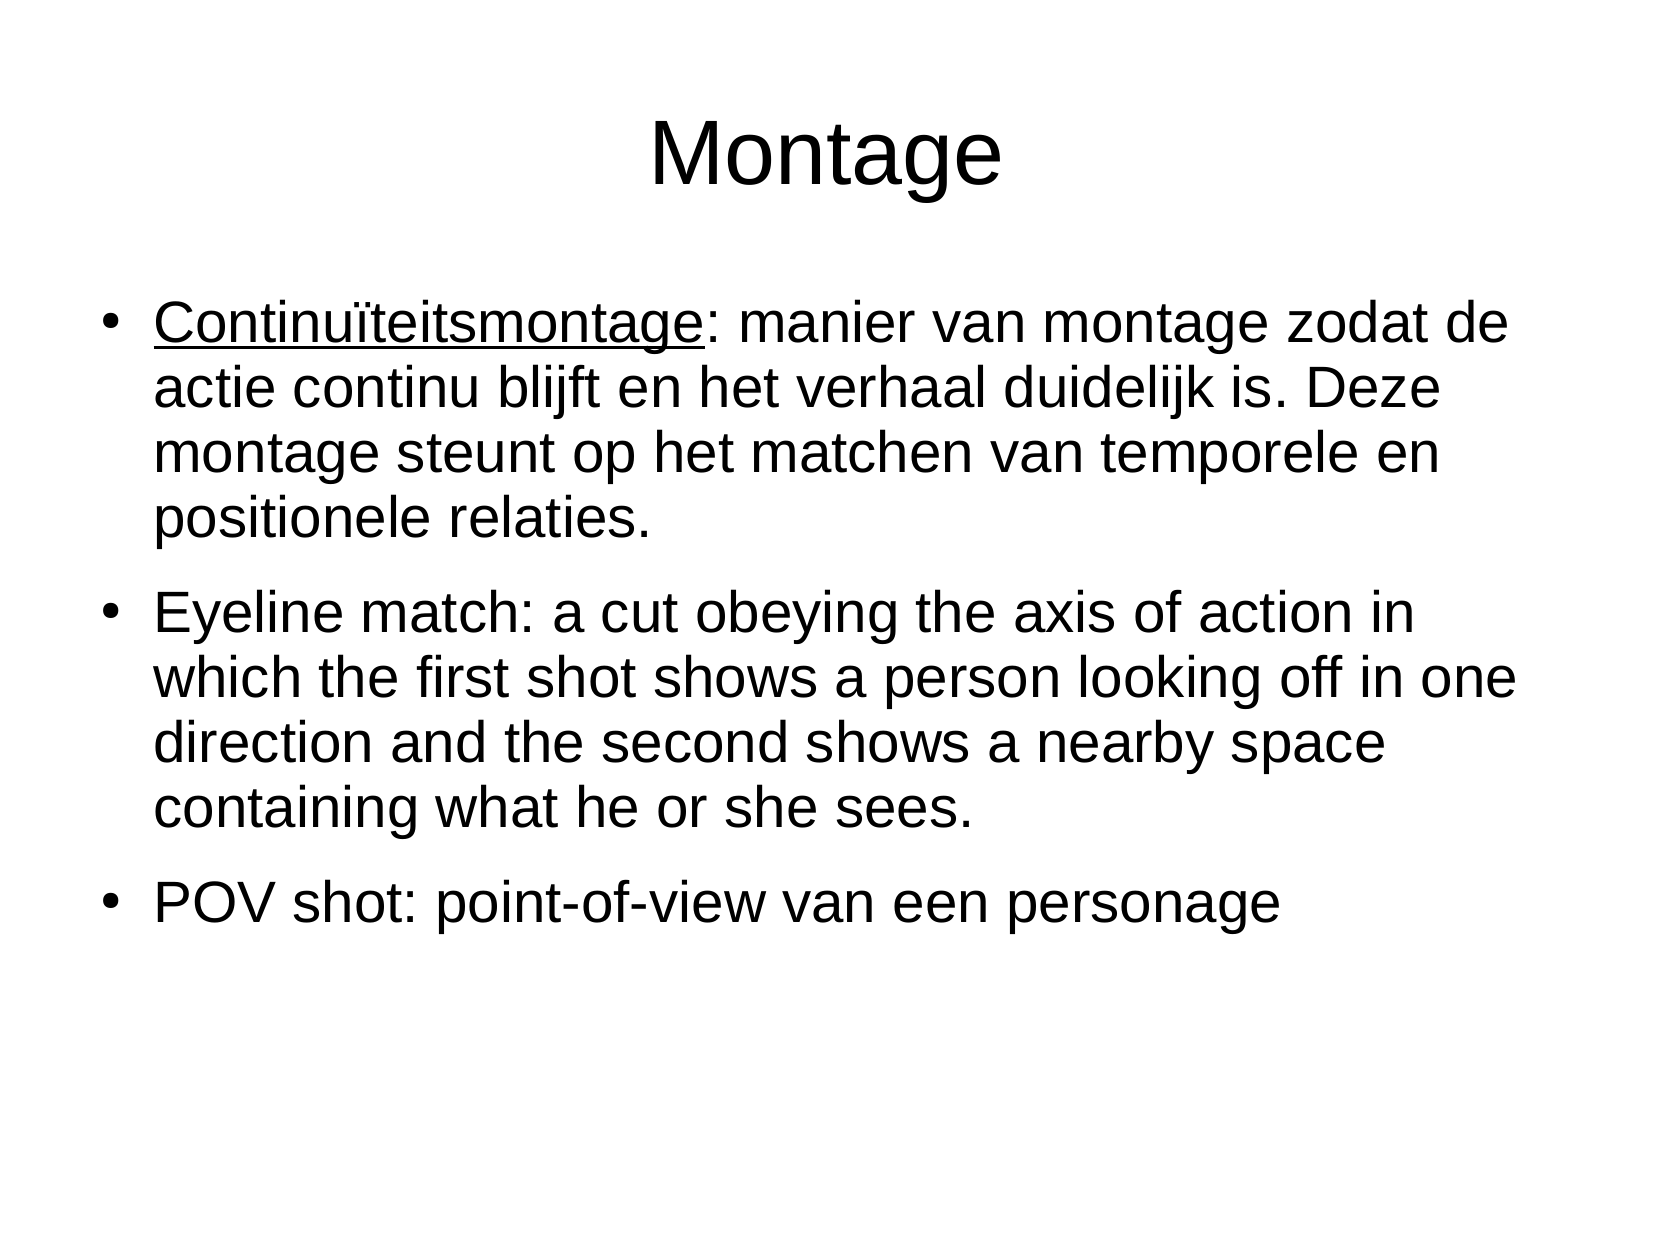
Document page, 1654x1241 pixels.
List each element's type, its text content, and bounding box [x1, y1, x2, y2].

title Montage [82, 49, 1571, 257]
list Continuïteitsmontage: manier van montage zodat de actie continu blijft en het verhaal duidelijk is. Deze montage steunt op het matchen van temporele en positionele relaties. Eyeline match: a cut obeying the axis of action in which the first shot shows a person looking off in one direction and the second shows a nearby space containing what he or she sees. POV shot: point-of-view van een personage [82, 290, 1571, 1109]
